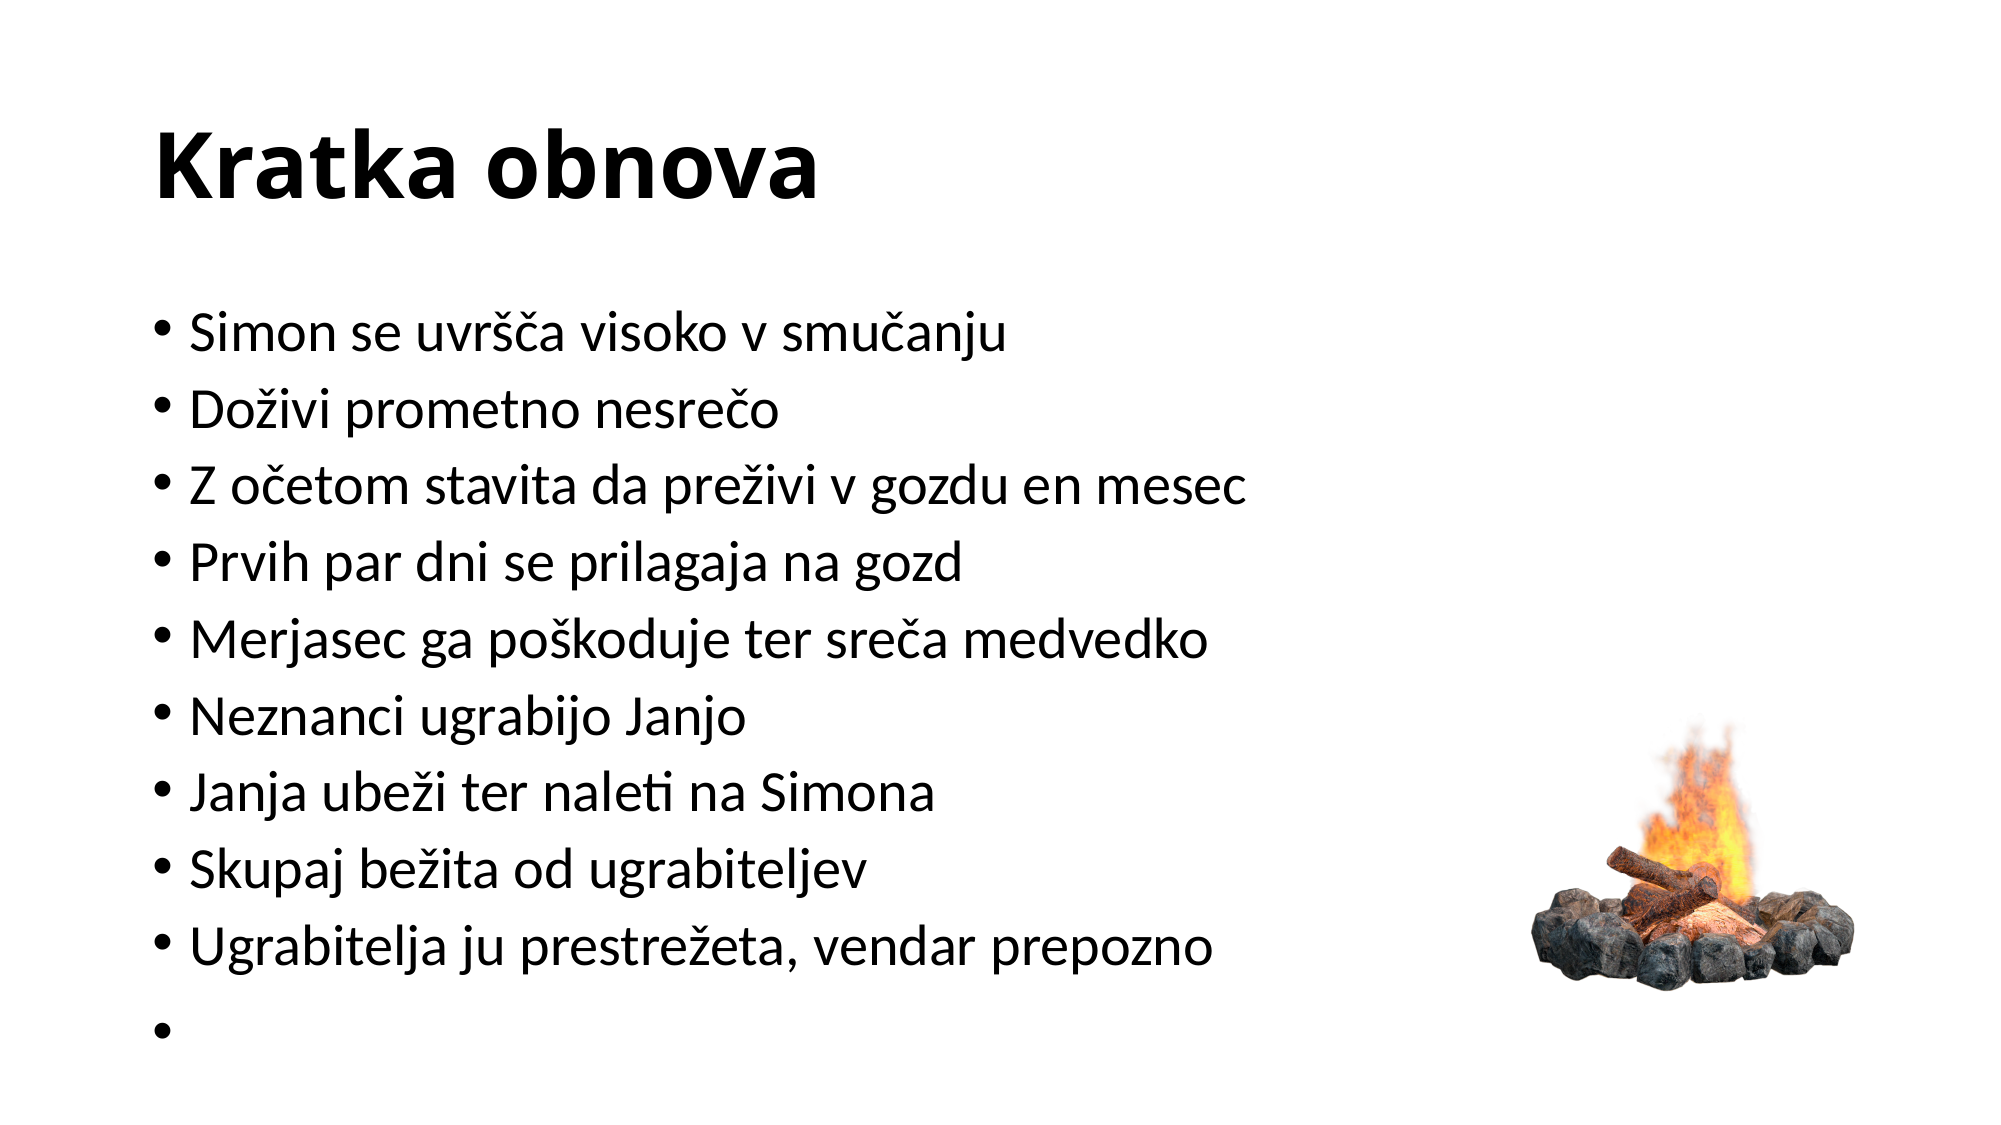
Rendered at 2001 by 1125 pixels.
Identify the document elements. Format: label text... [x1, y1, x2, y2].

picture [1523, 700, 1863, 998]
title Kratka obnova [137, 59, 1863, 278]
list Simon se uvršča visoko v smučanju Doživi prometno nesrečo Z očetom stavita da preživi v gozdu en mesec Prvih par dni se prilagaja na gozd Merjasec ga poškoduje ter sreča medvedko Neznanci ugrabijo Janjo Janja ubeži ter naleti na Simona Skupaj bežita od ugrabiteljev Ugrabitelja ju prestrežeta, vendar prepozno [137, 299, 1863, 1014]
